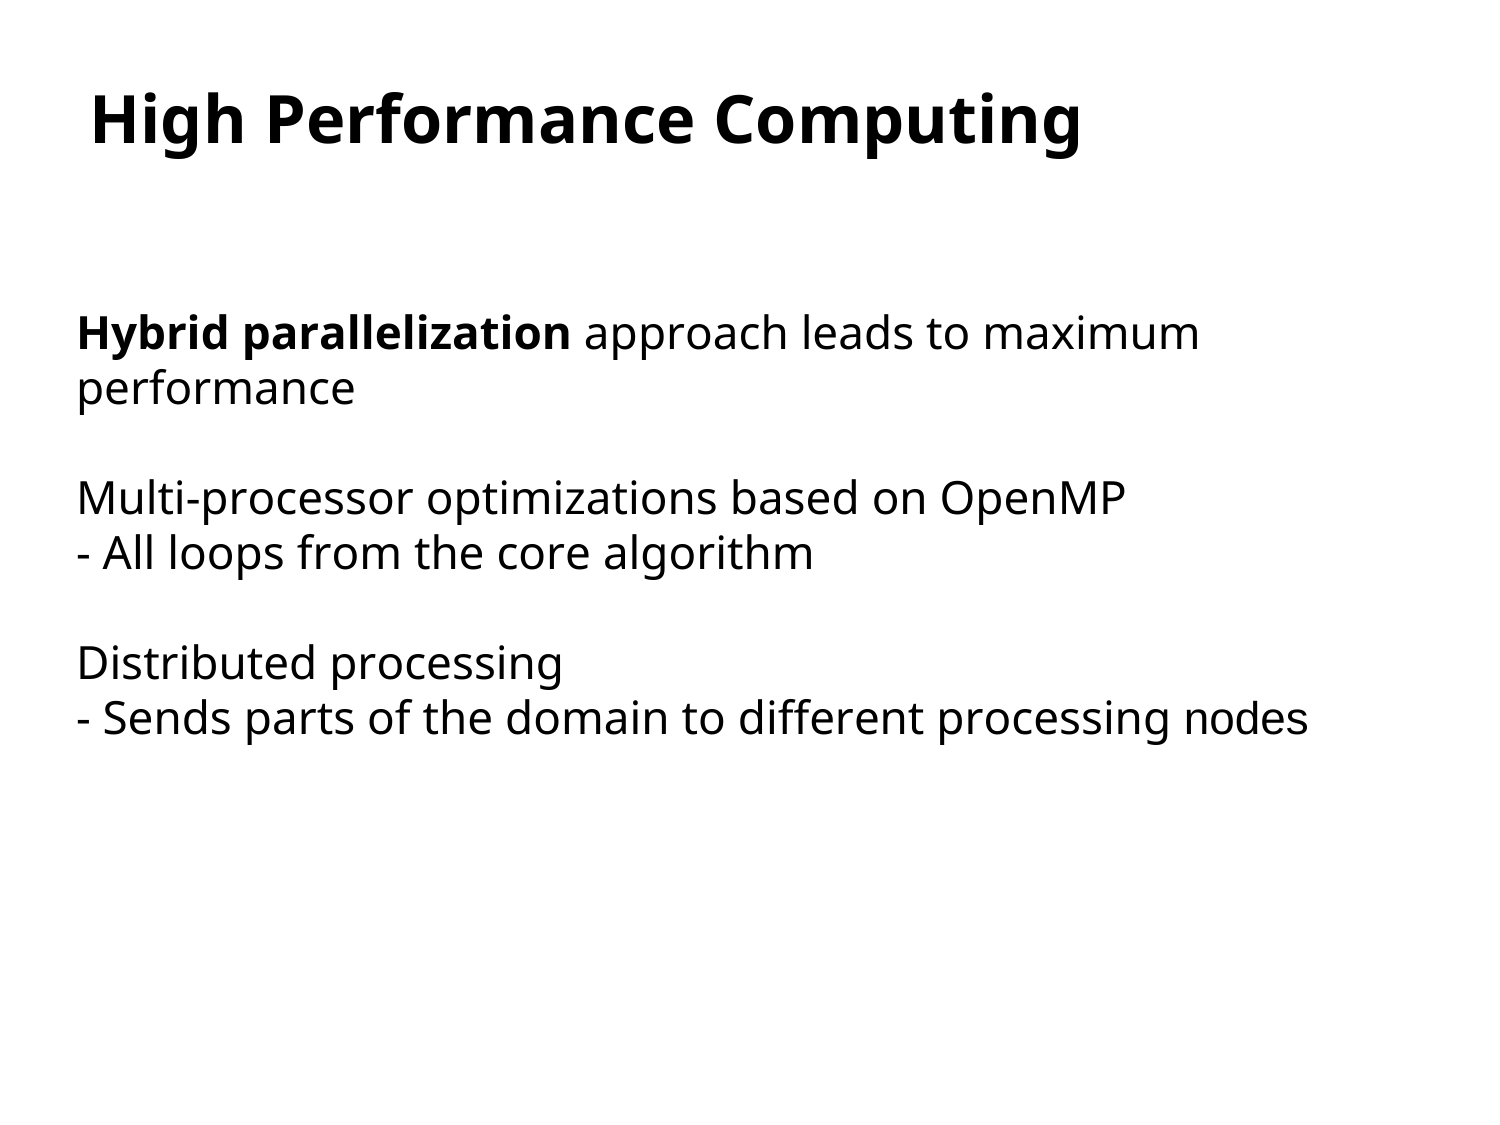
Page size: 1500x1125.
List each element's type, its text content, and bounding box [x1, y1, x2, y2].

text_box Hybrid parallelization approach leads to maximum performance Multi-processor optimizations based on OpenMP - All loops from the core algorithm Distributed processing - Sends parts of the domain to different processing nodes [76, 260, 1410, 783]
text_box High Performance Computing [75, 68, 1426, 190]
